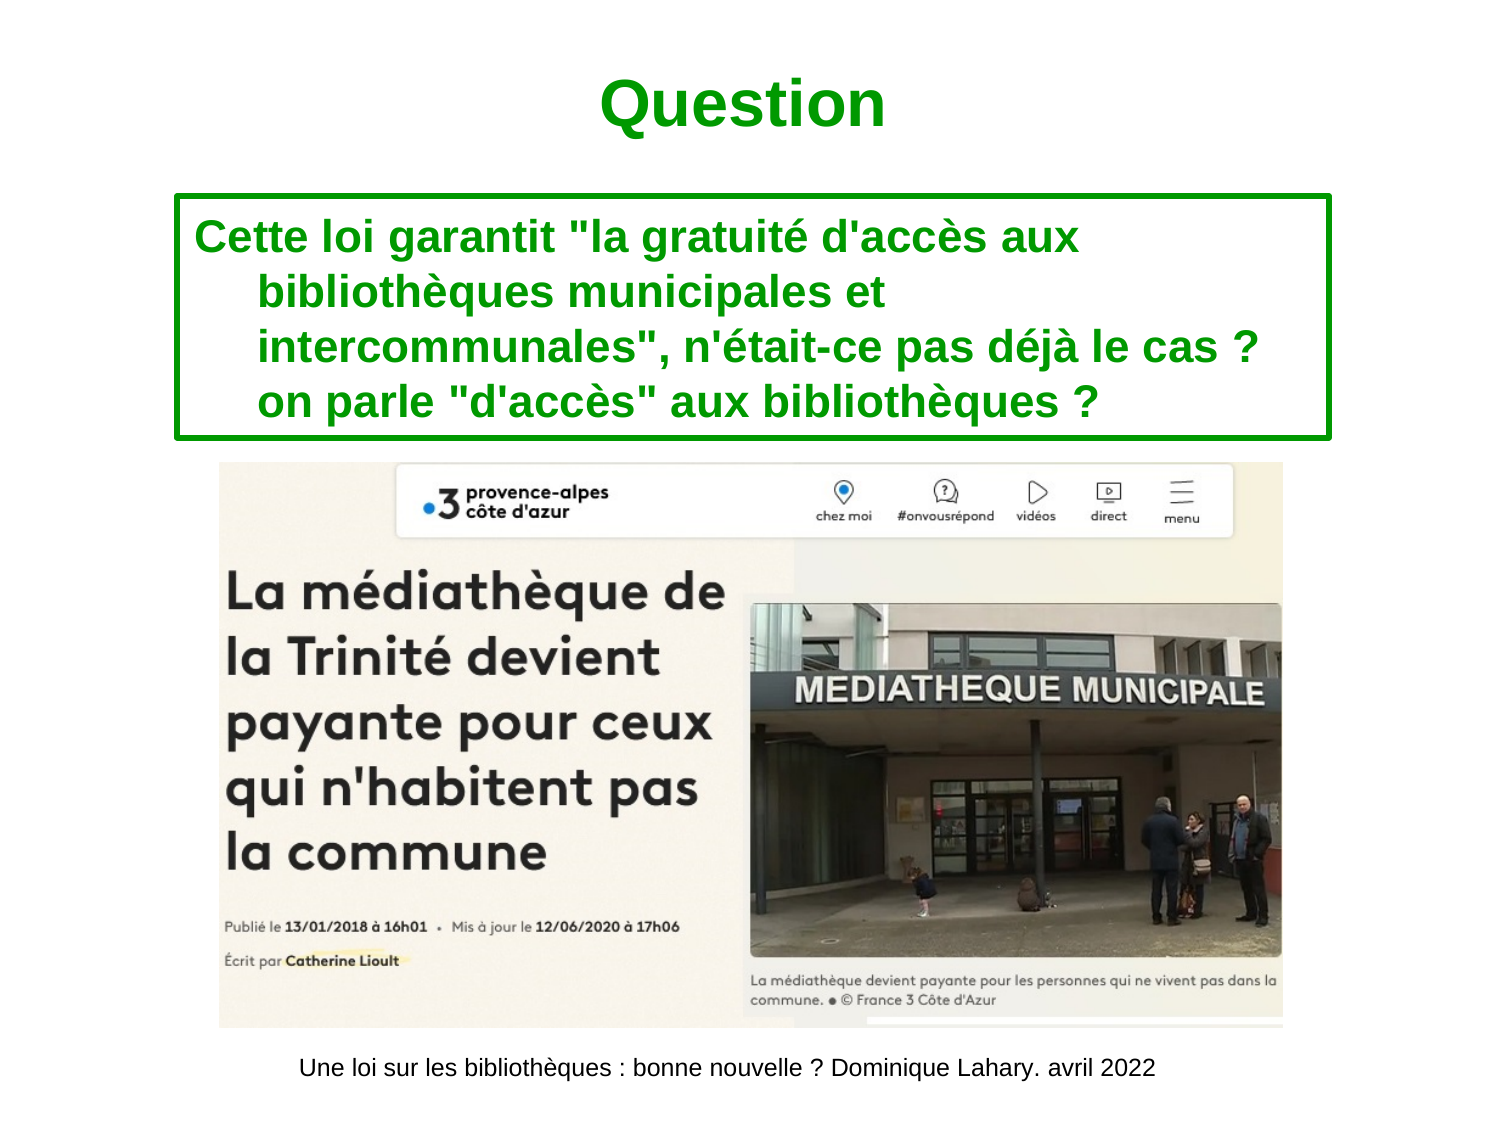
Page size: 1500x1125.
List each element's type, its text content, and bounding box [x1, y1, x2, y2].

text_box Question [49, 0, 1438, 200]
text_box Une loi sur les bibliothèques : bonne nouvelle ? Dominique Lahary. avril 2022 [284, 1044, 1259, 1120]
text_box Cette loi garantit "la gratuité d'accès aux bibliothèques municipales et intercommunales", n'était-ce pas déjà le cas ? on parle "d'accès" aux bibliothèques ? [177, 196, 1329, 438]
picture [219, 462, 1283, 1028]
